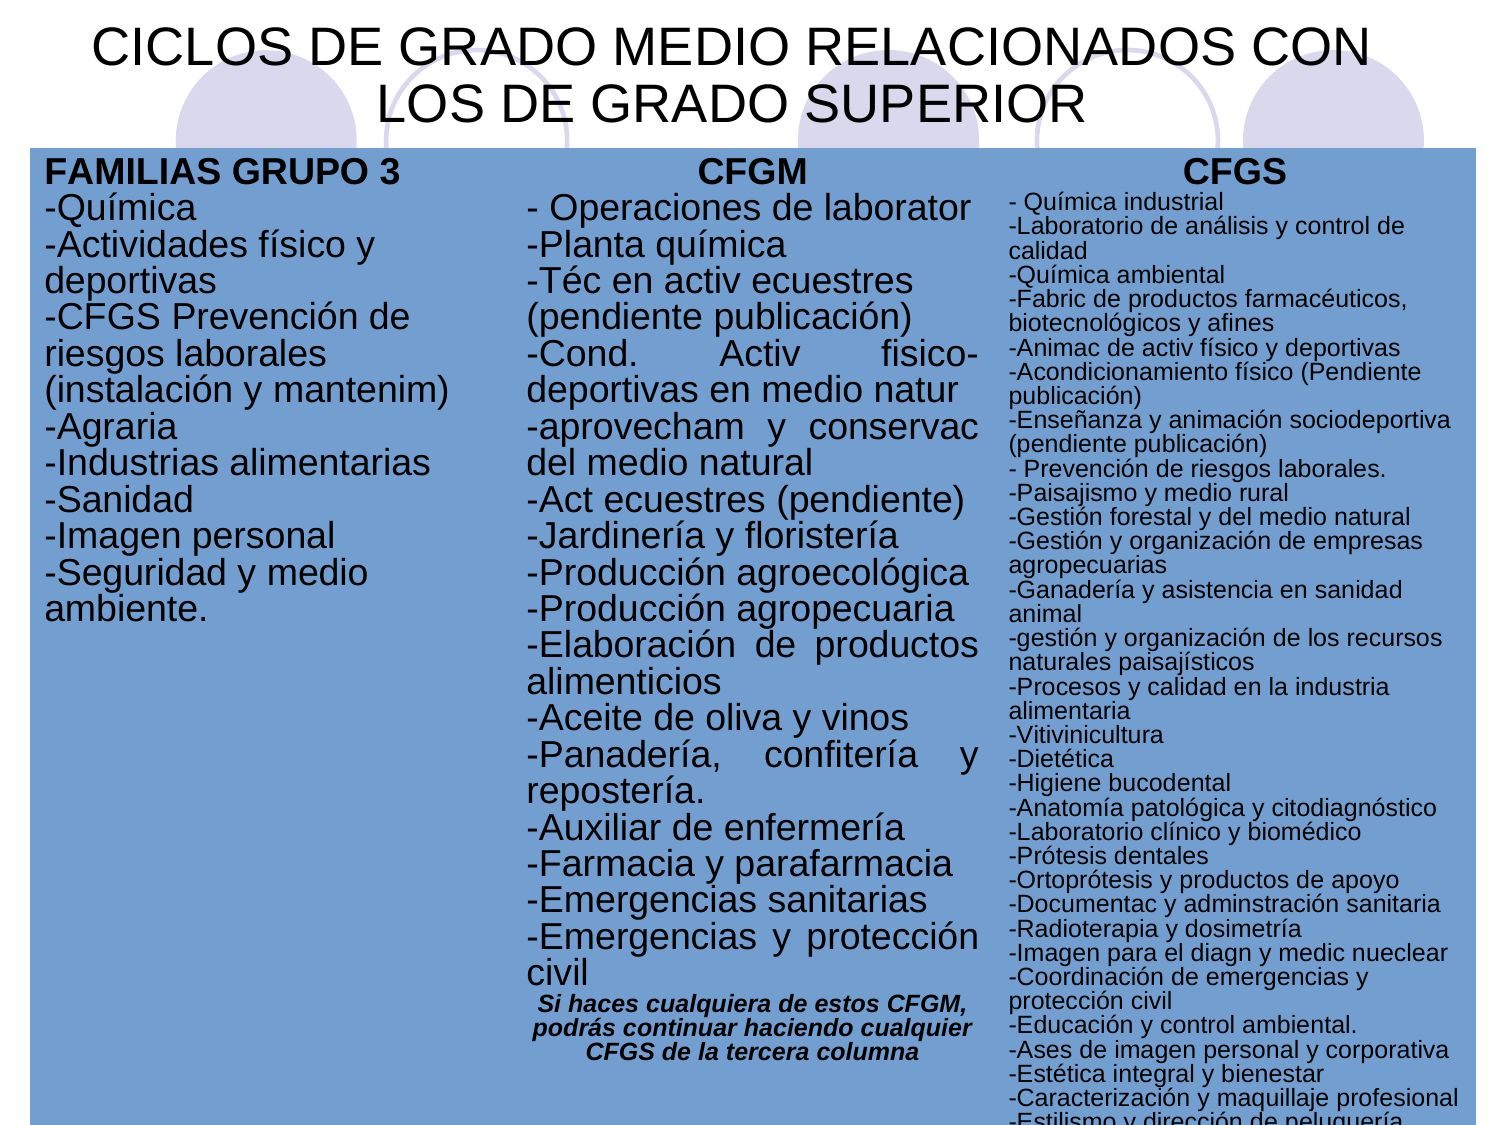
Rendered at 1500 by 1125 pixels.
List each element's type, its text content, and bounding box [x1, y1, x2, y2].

table_header CFGM - Operaciones de laborator -Planta química -Téc en activ ecuestres (pendiente publicación) -Cond. Activ fisico-deportivas en medio natur -aprovecham y conservac del medio natural -Act ecuestres (pendiente) -Jardinería y floristería -Producción agroecológica -Producción agropecuaria -Elaboración de productos alimenticios -Aceite de oliva y vinos -Panadería, confitería y repostería. -Auxiliar de enfermería -Farmacia y parafarmacia -Emergencias sanitarias -Emergencias y protección civil Si haces cualquiera de estos CFGM, podrás continuar haciendo cualquier CFGS de la tercera columna [512, 148, 994, 1125]
table_header CFGS - Química industrial -Laboratorio de análisis y control de calidad -Química ambiental -Fabric de productos farmacéuticos, biotecnológicos y afines -Animac de activ físico y deportivas -Acondicionamiento físico (Pendiente publicación) -Enseñanza y animación sociodeportiva (pendiente publicación) - Prevención de riesgos laborales. -Paisajismo y medio rural -Gestión forestal y del medio natural -Gestión y organización de empresas agropecuarias -Ganadería y asistencia en sanidad animal -gestión y organización de los recursos naturales paisajísticos -Procesos y calidad en la industria alimentaria -Vitivinicultura -Dietética -Higiene bucodental -Anatomía patológica y citodiagnóstico -Laboratorio clínico y biomédico -Prótesis dentales -Ortoprótesis y productos de apoyo -Documentac y adminstración sanitaria -Radioterapia y dosimetría -Imagen para el diagn y medic nueclear -Coordinación de emergencias y protección civil -Educación y control ambiental. -Ases de imagen personal y corporativa -Estética integral y bienestar -Caracterización y maquillaje profesional -Estilismo y dirección de peluquería. [994, 148, 1476, 1125]
text_box CICLOS DE GRADO MEDIO RELACIONADOS CON LOS DE GRADO SUPERIOR [59, 6, 1407, 148]
table_header FAMILIAS GRUPO 3 -Química -Actividades físico y deportivas -CFGS Prevención de riesgos laborales (instalación y mantenim) -Agraria -Industrias alimentarias -Sanidad -Imagen personal -Seguridad y medio ambiente. [30, 148, 512, 1125]
